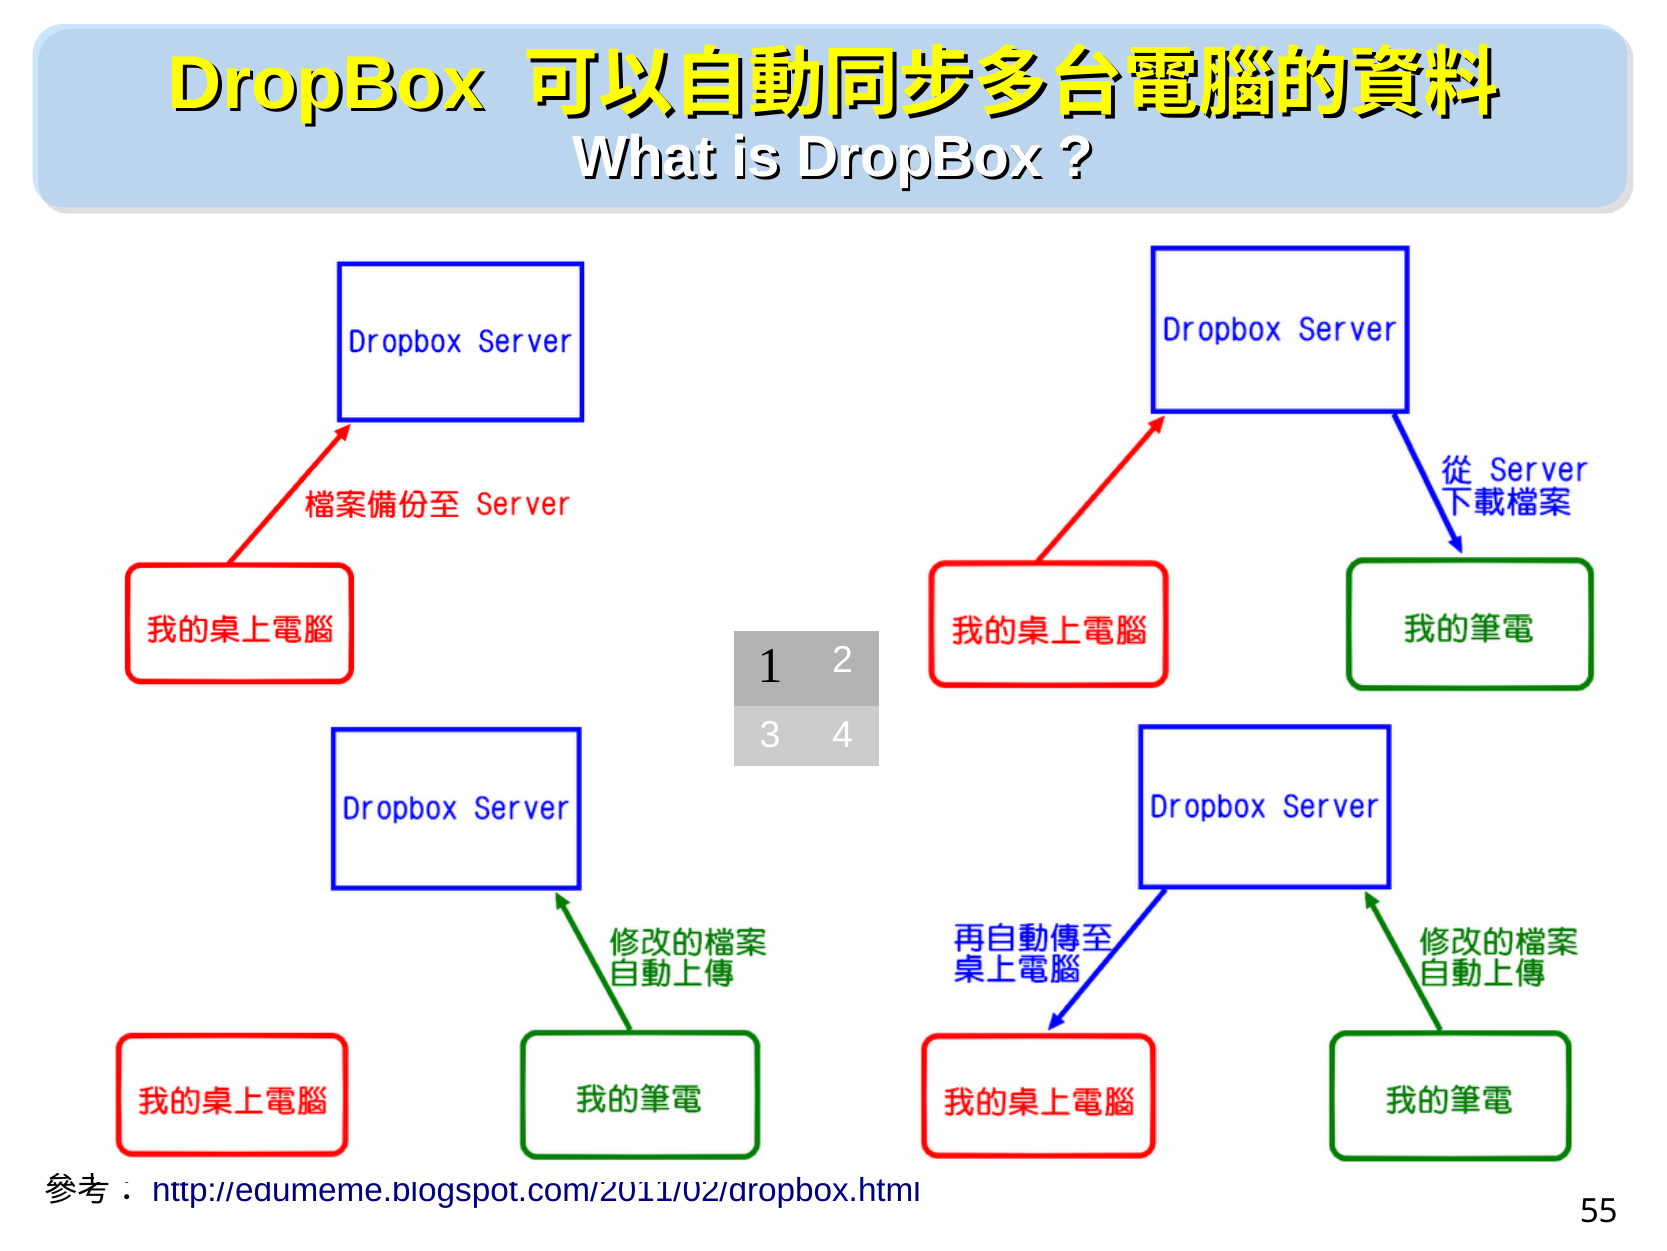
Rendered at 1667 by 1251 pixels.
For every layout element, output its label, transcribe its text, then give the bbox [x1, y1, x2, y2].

table_cell 4 [806, 706, 879, 766]
table_header 1 [734, 631, 806, 706]
picture [904, 236, 1619, 1182]
table_header 2 [806, 631, 879, 706]
picture [88, 236, 792, 1182]
title DropBox 可以自動同步多台電腦的資料 What is DropBox ? [125, 24, 1542, 207]
table_cell 3 [734, 706, 806, 766]
text_box [32, 23, 1628, 208]
text_box 參考：http://edumeme.blogspot.com/2011/02/dropbox.html [29, 1160, 1654, 1236]
